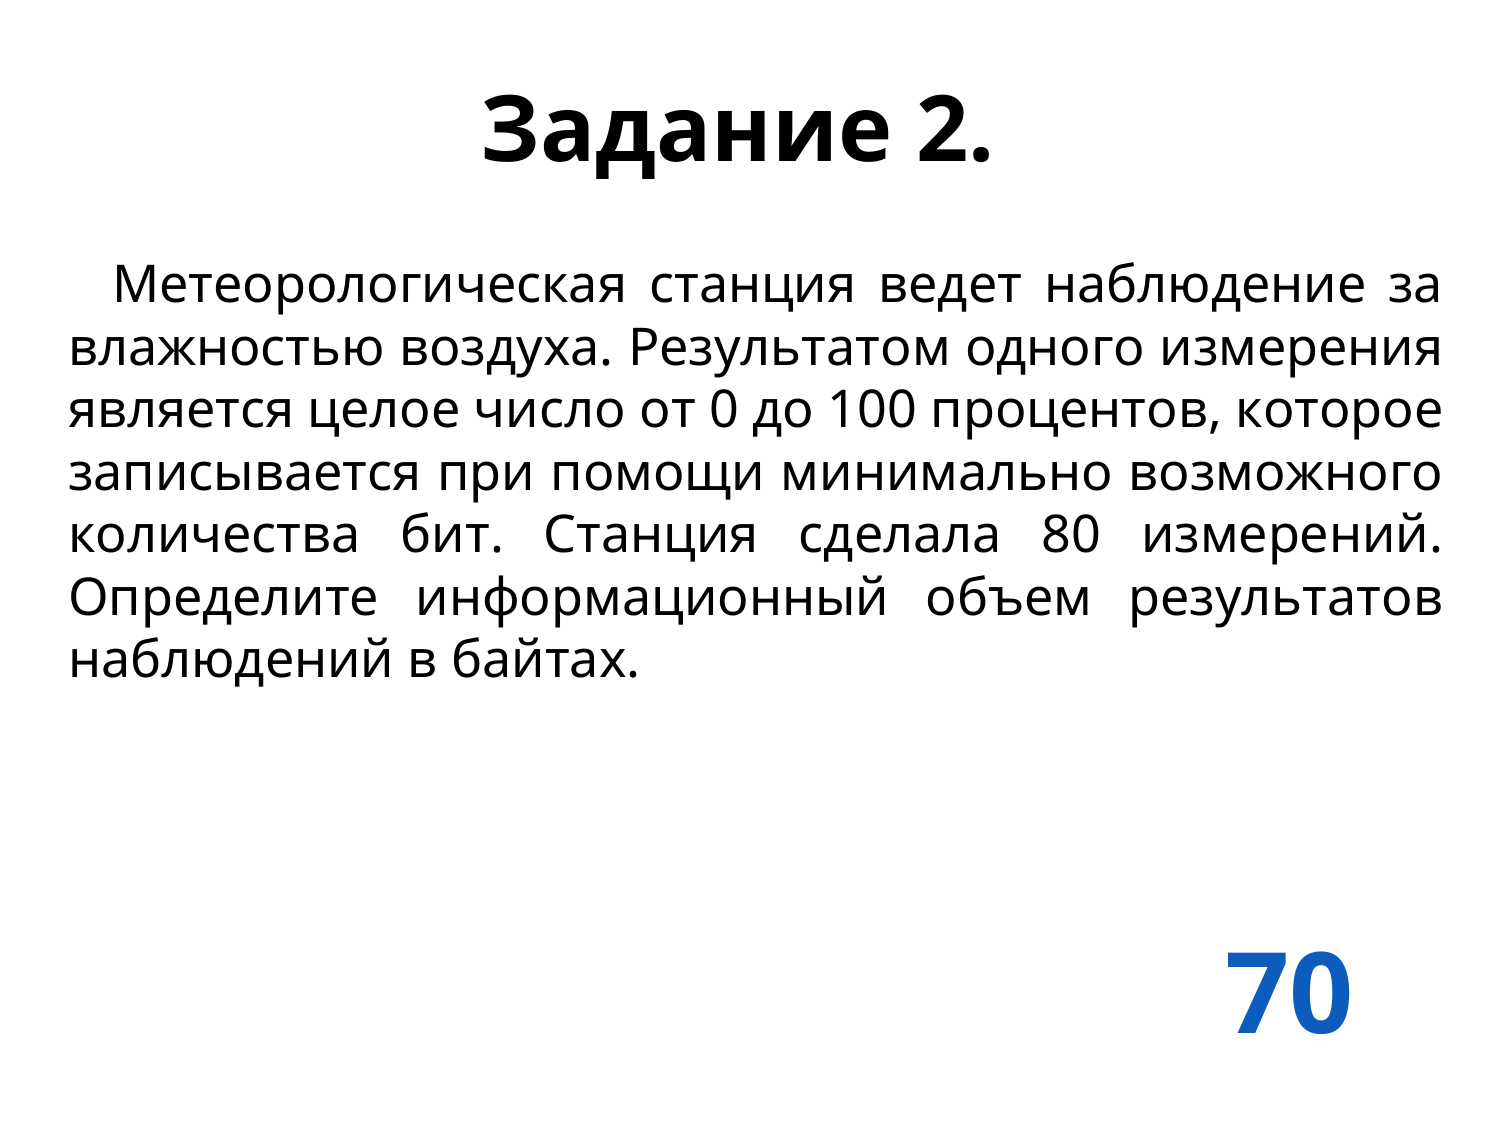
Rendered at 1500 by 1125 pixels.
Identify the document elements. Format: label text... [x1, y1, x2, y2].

text_box 70 [1210, 913, 1418, 1063]
title Задание 2. [75, 62, 1426, 243]
list Метеорологическая станция ведет наблюдение за влажностью воздуха. Результатом одного измерения является целое число от 0 до 100 процентов, которое записывается при помощи минимально возможного количества бит. Станция сделала 80 измерений. Определите информационный объем результатов наблюдений в байтах. [53, 243, 1459, 1083]
